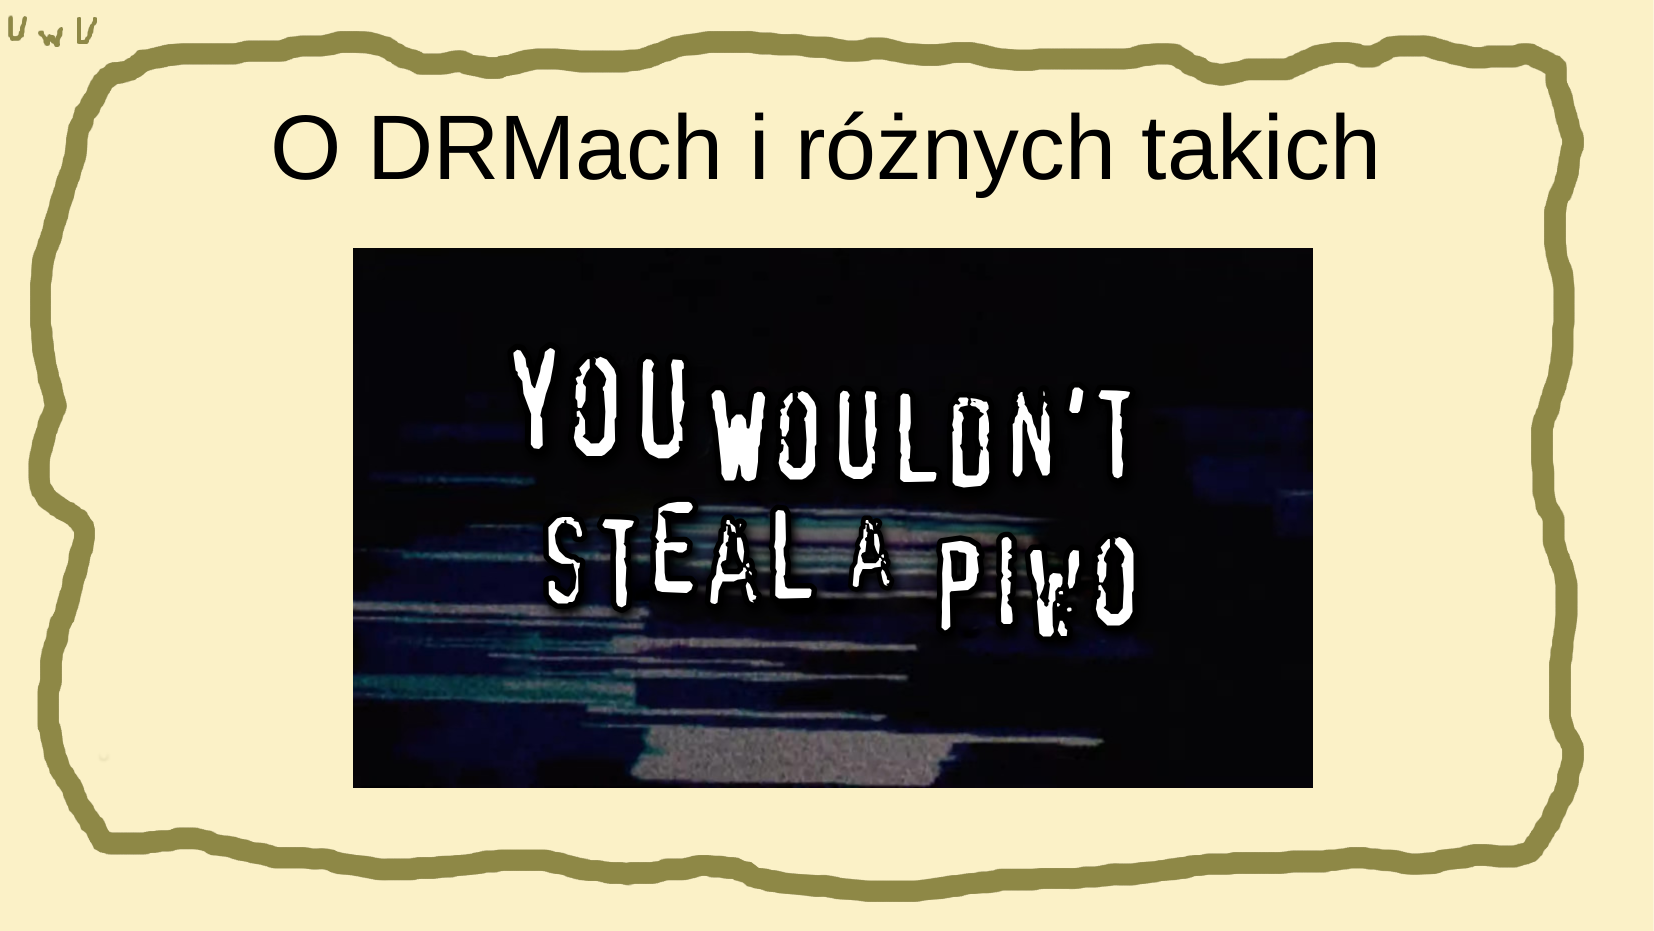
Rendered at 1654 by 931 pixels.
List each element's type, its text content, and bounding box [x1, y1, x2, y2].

title O DRMach i różnych takich [82, 69, 1571, 226]
picture [0, 0, 1654, 931]
